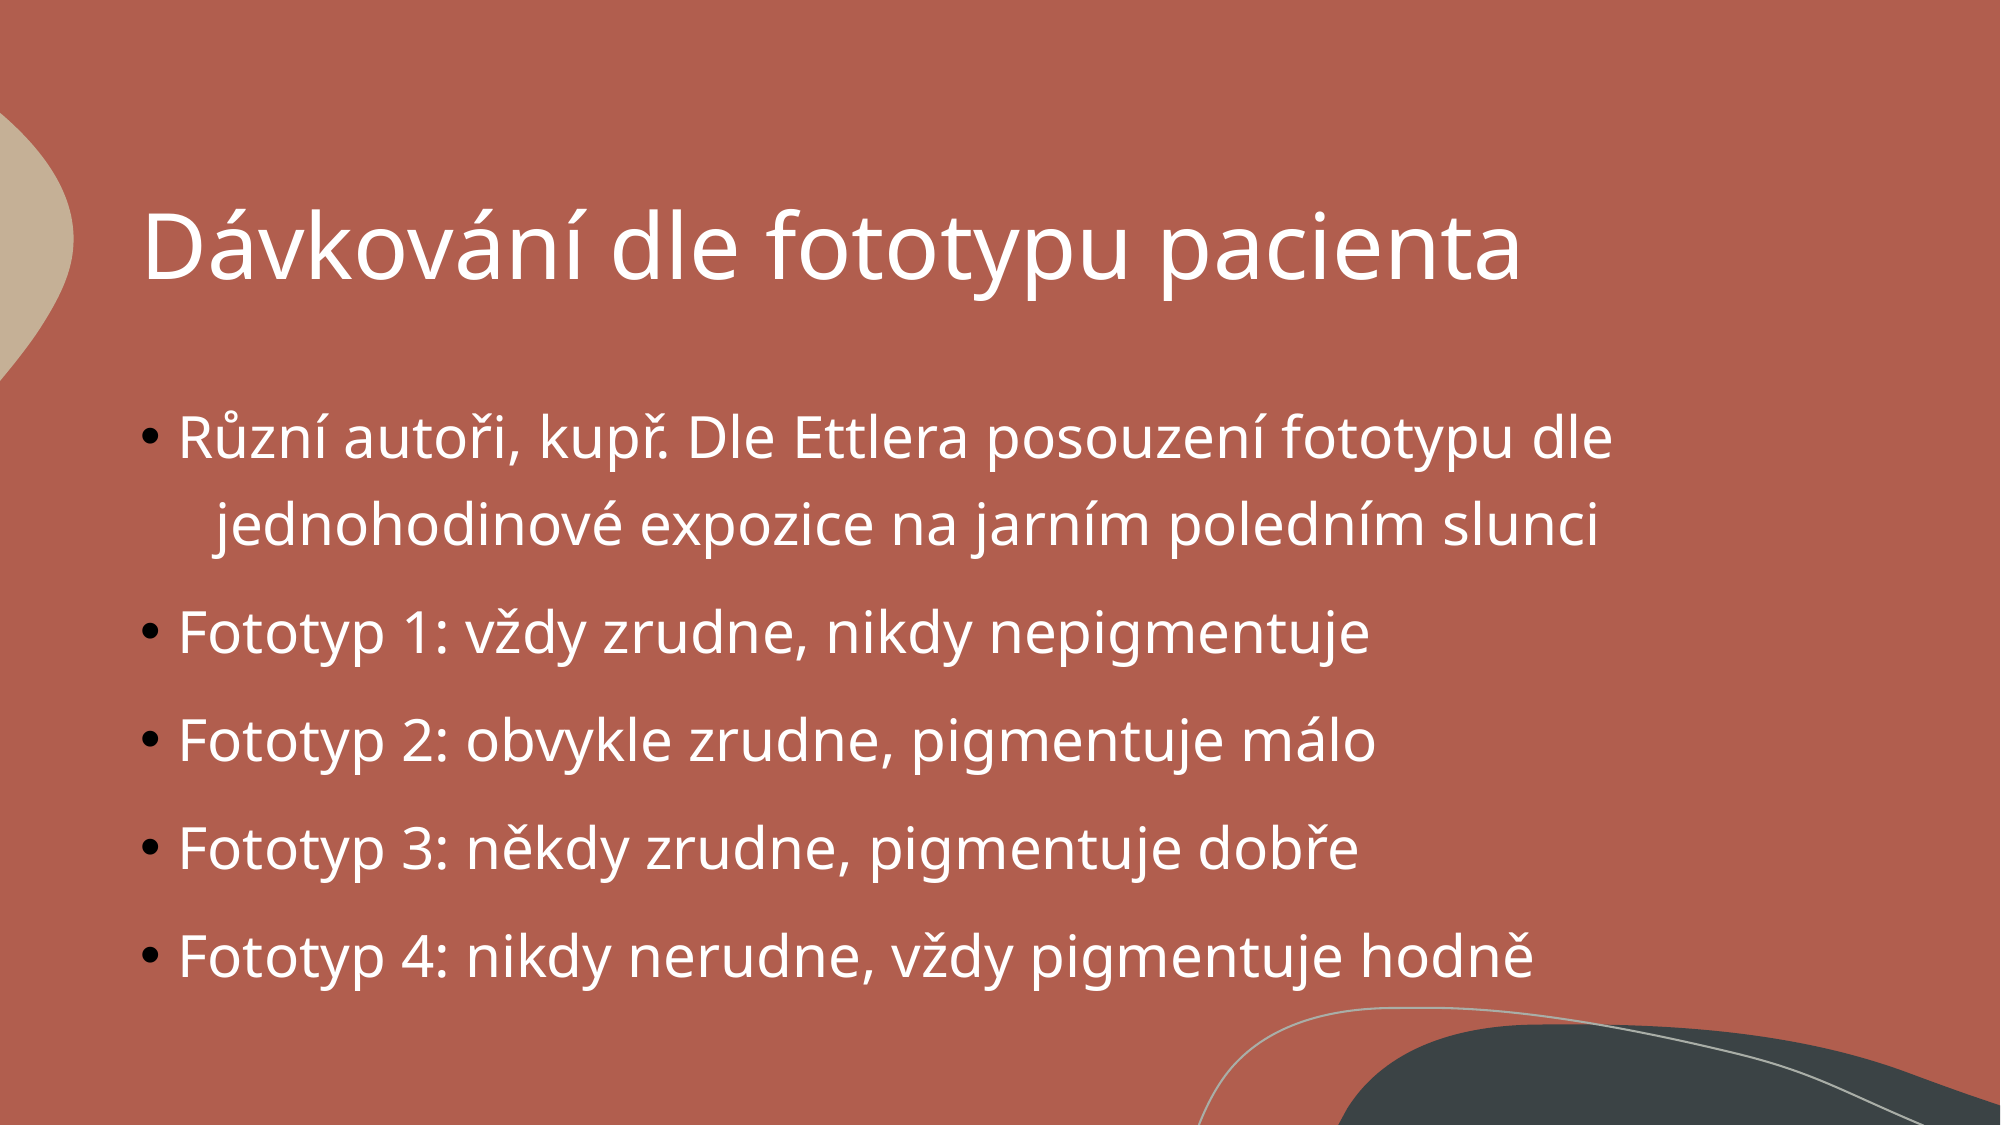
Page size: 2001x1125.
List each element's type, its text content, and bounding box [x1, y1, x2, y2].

list Různí autoři, kupř. Dle Ettlera posouzení fototypu dle jednohodinové expozice na jarním poledním slunci Fototyp 1: vždy zrudne, nikdy nepigmentuje Fototyp 2: obvykle zrudne, pigmentuje málo Fototyp 3: někdy zrudne, pigmentuje dobře Fototyp 4: nikdy nerudne, vždy pigmentuje hodně [125, 375, 1876, 1002]
title Dávkování dle fototypu pacienta [125, 125, 1876, 375]
